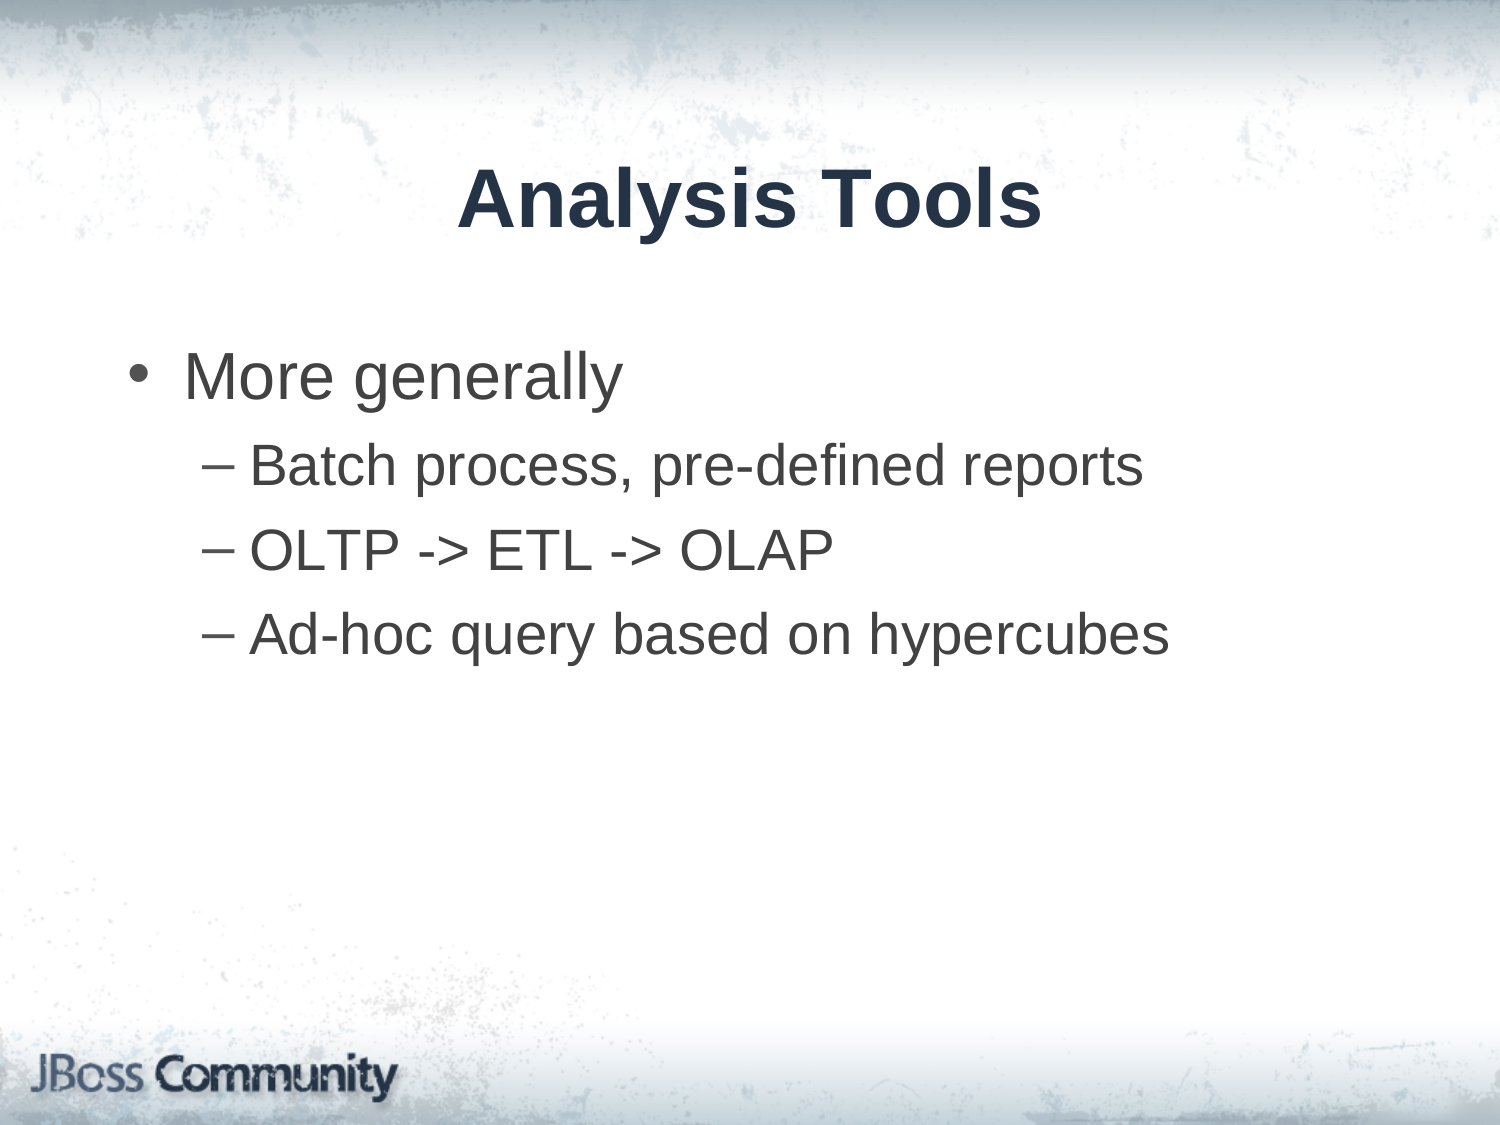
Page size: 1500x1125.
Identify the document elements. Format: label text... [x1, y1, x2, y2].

title Analysis Tools [112, 76, 1388, 312]
list More generally Batch process, pre-defined reports OLTP -> ETL -> OLAP Ad-hoc query based on hypercubes [112, 324, 1388, 993]
picture [0, 0, 1500, 1125]
